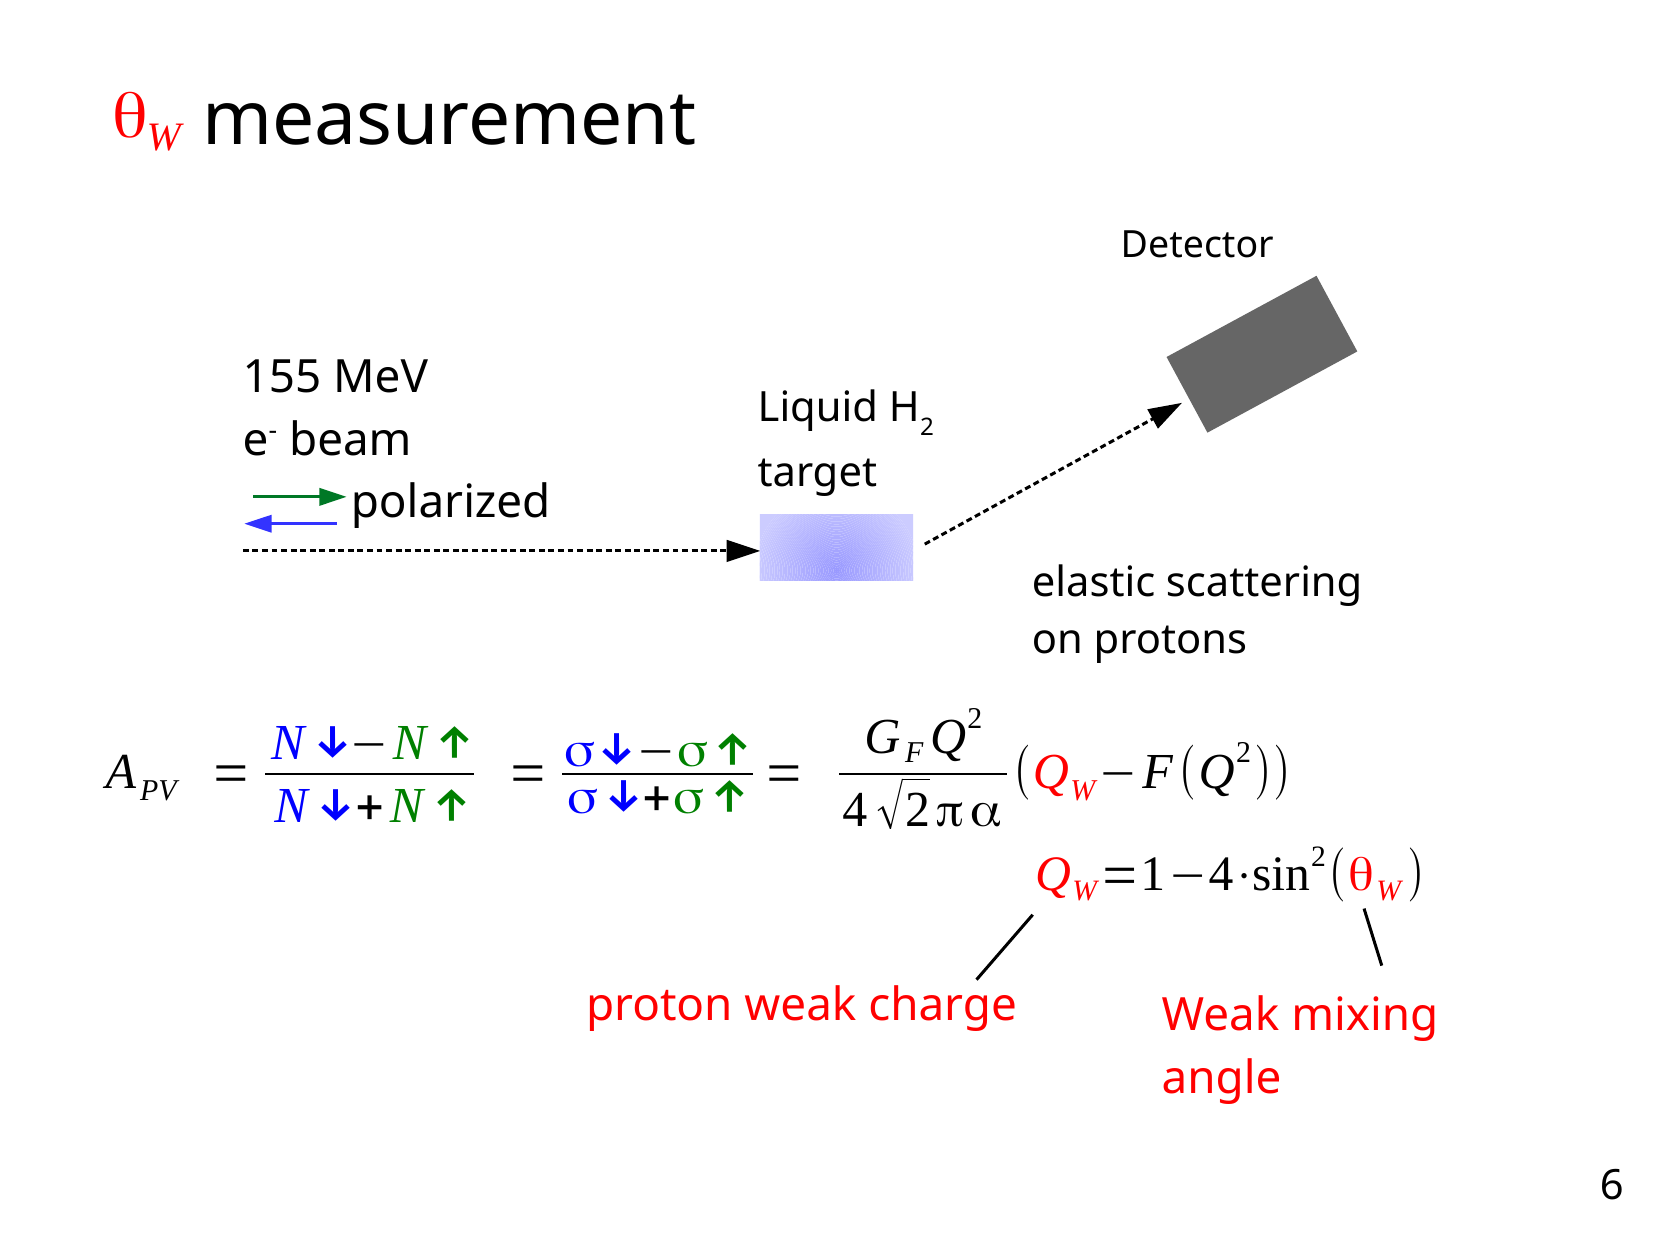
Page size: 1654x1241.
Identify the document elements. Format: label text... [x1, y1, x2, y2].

text_box Liquid H2 target [742, 369, 1058, 506]
chart [95, 87, 204, 161]
text_box proton weak charge [571, 964, 1003, 1041]
chart [86, 699, 1436, 908]
text_box Detector [1105, 210, 1299, 276]
text_box elastic scattering on protons [1017, 544, 1388, 785]
text_box [1166, 275, 1358, 433]
text_box Weak mixing angle [1146, 974, 1579, 1051]
text_box measurement [187, 57, 767, 174]
text_box [759, 514, 914, 581]
text_box 155 MeV e- beam polarized [226, 334, 584, 600]
